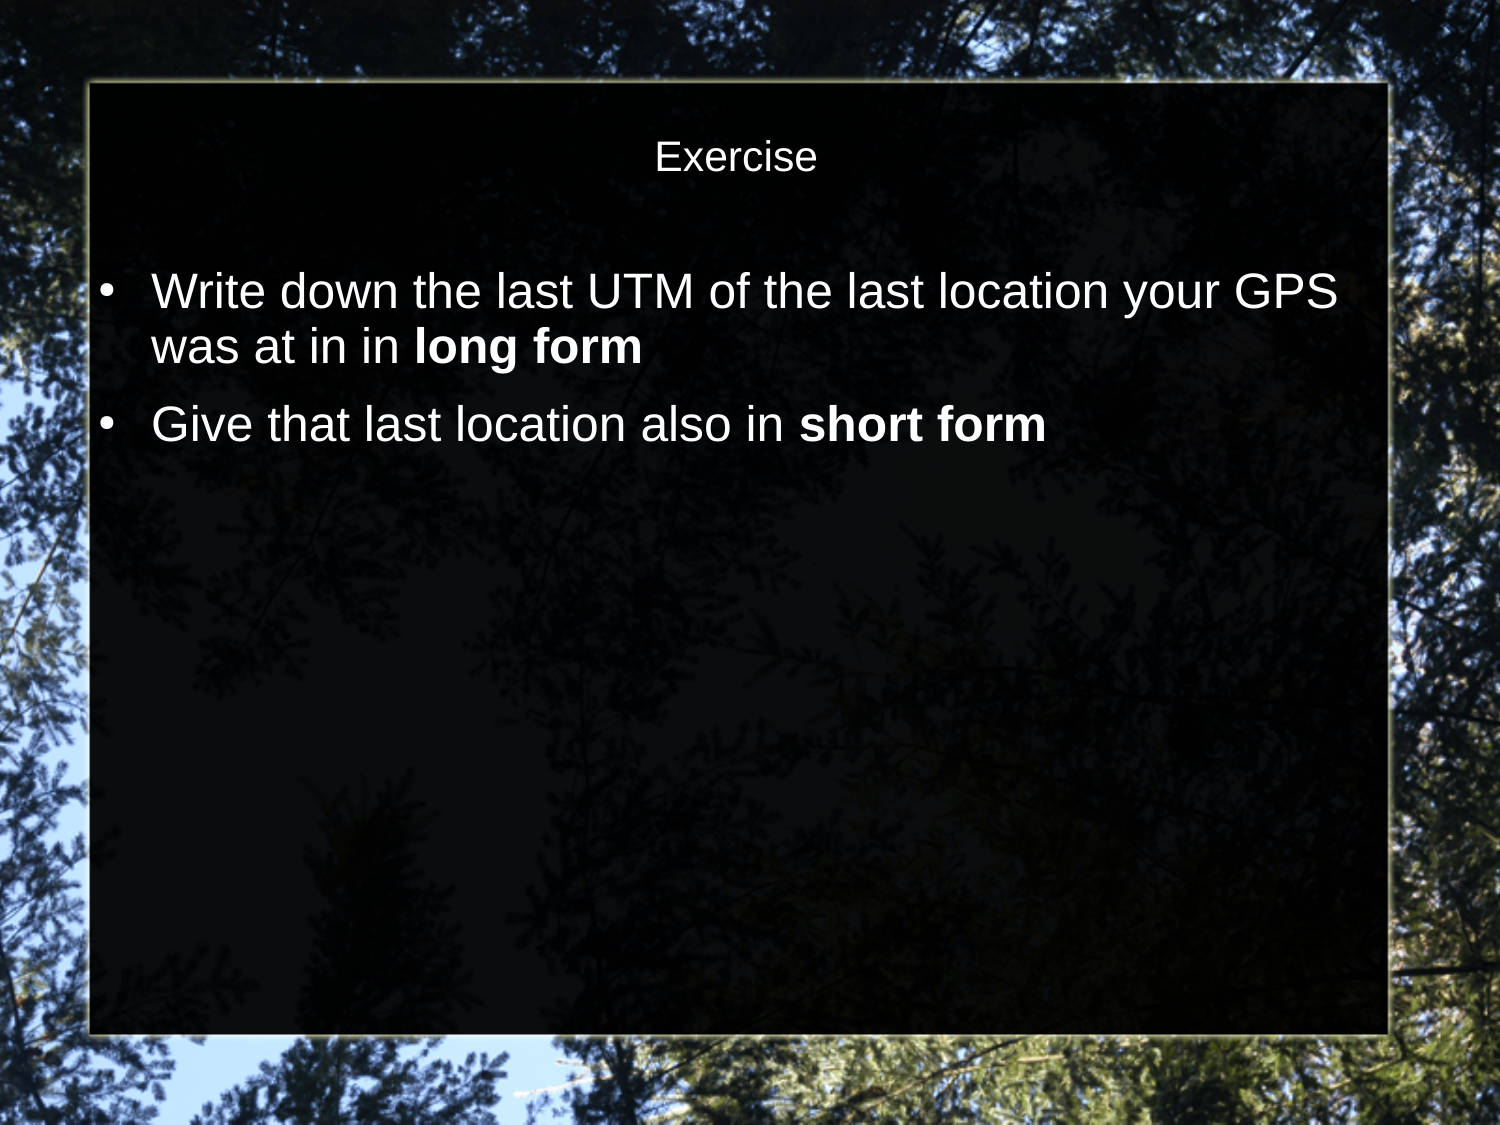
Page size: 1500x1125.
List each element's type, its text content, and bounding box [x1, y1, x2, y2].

picture [0, 0, 1500, 1125]
list Write down the last UTM of the last location your GPS was at in in long form Give that last location also in short form [80, 263, 1393, 916]
title Exercise [80, 80, 1393, 233]
